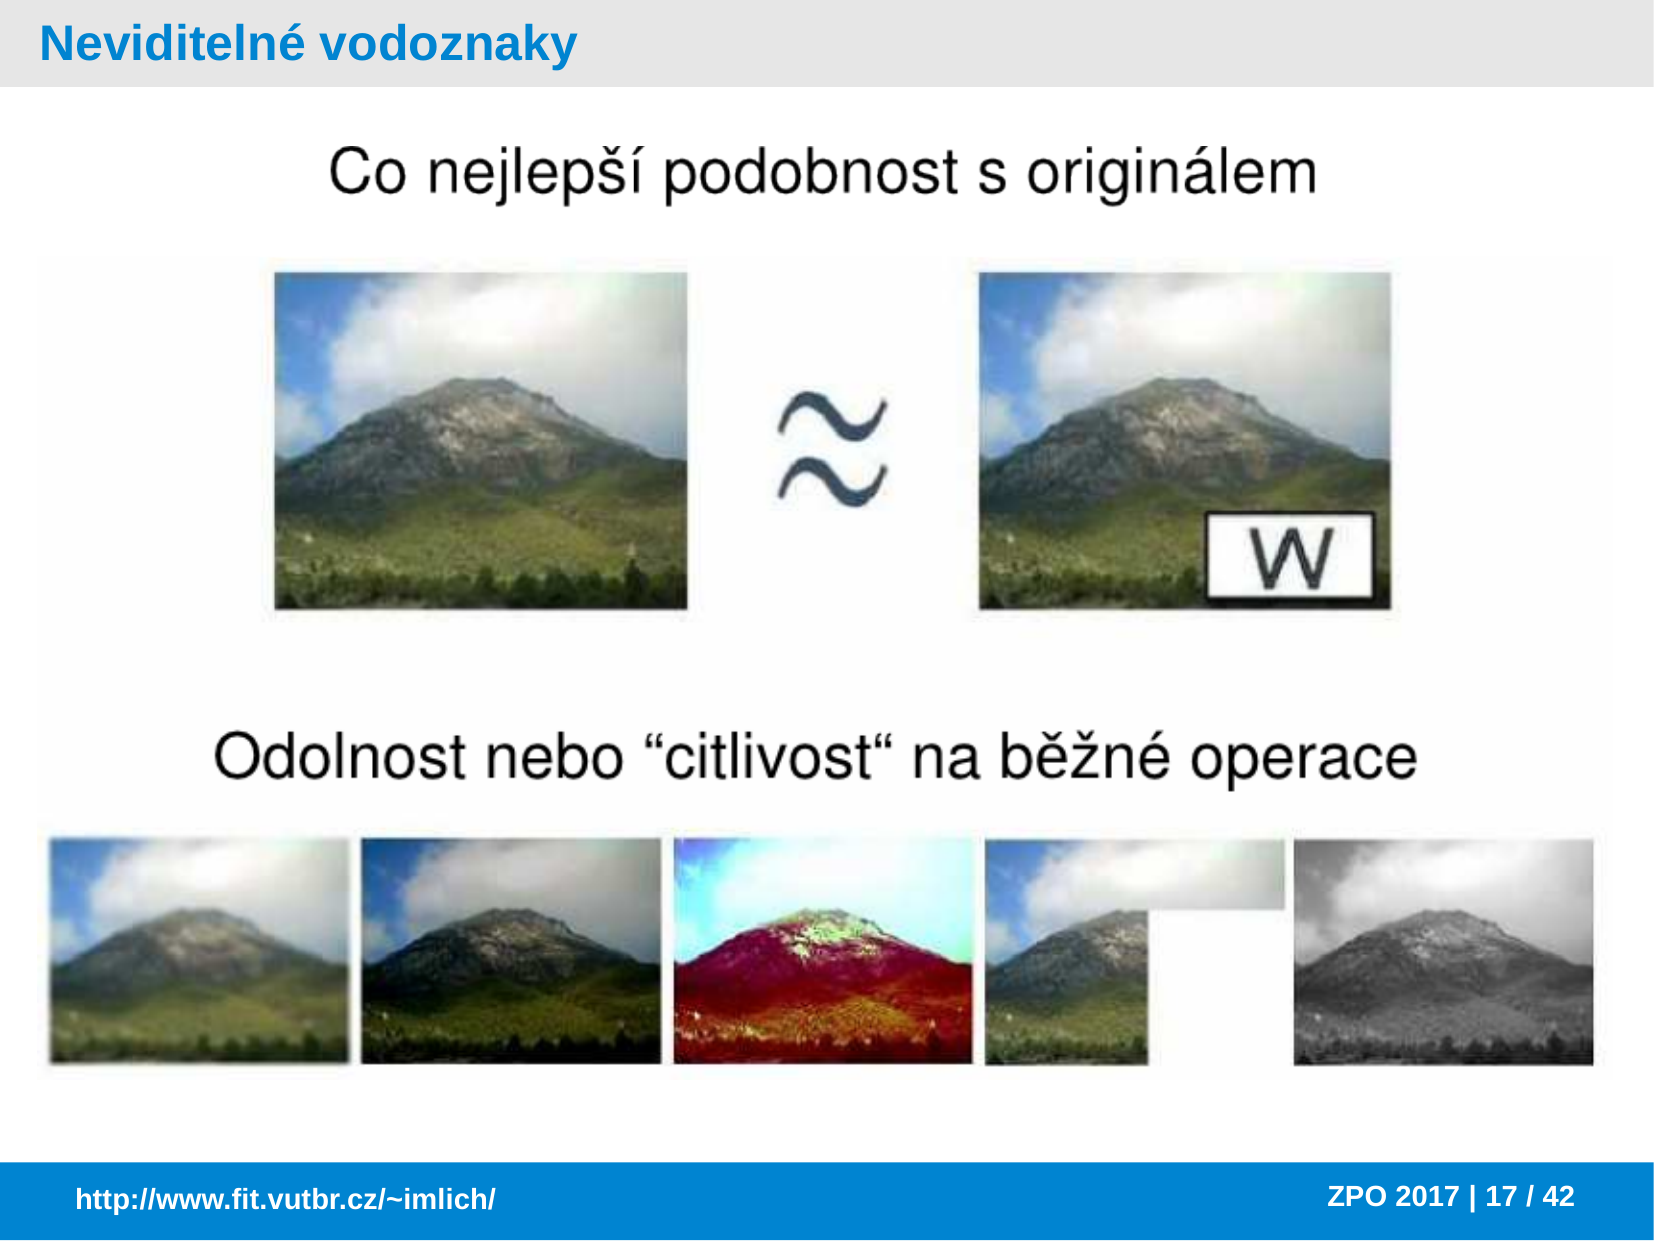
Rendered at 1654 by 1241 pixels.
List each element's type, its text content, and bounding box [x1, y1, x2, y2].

title Neviditelné vodoznaky [39, 5, 1615, 81]
picture [37, 146, 1613, 1080]
